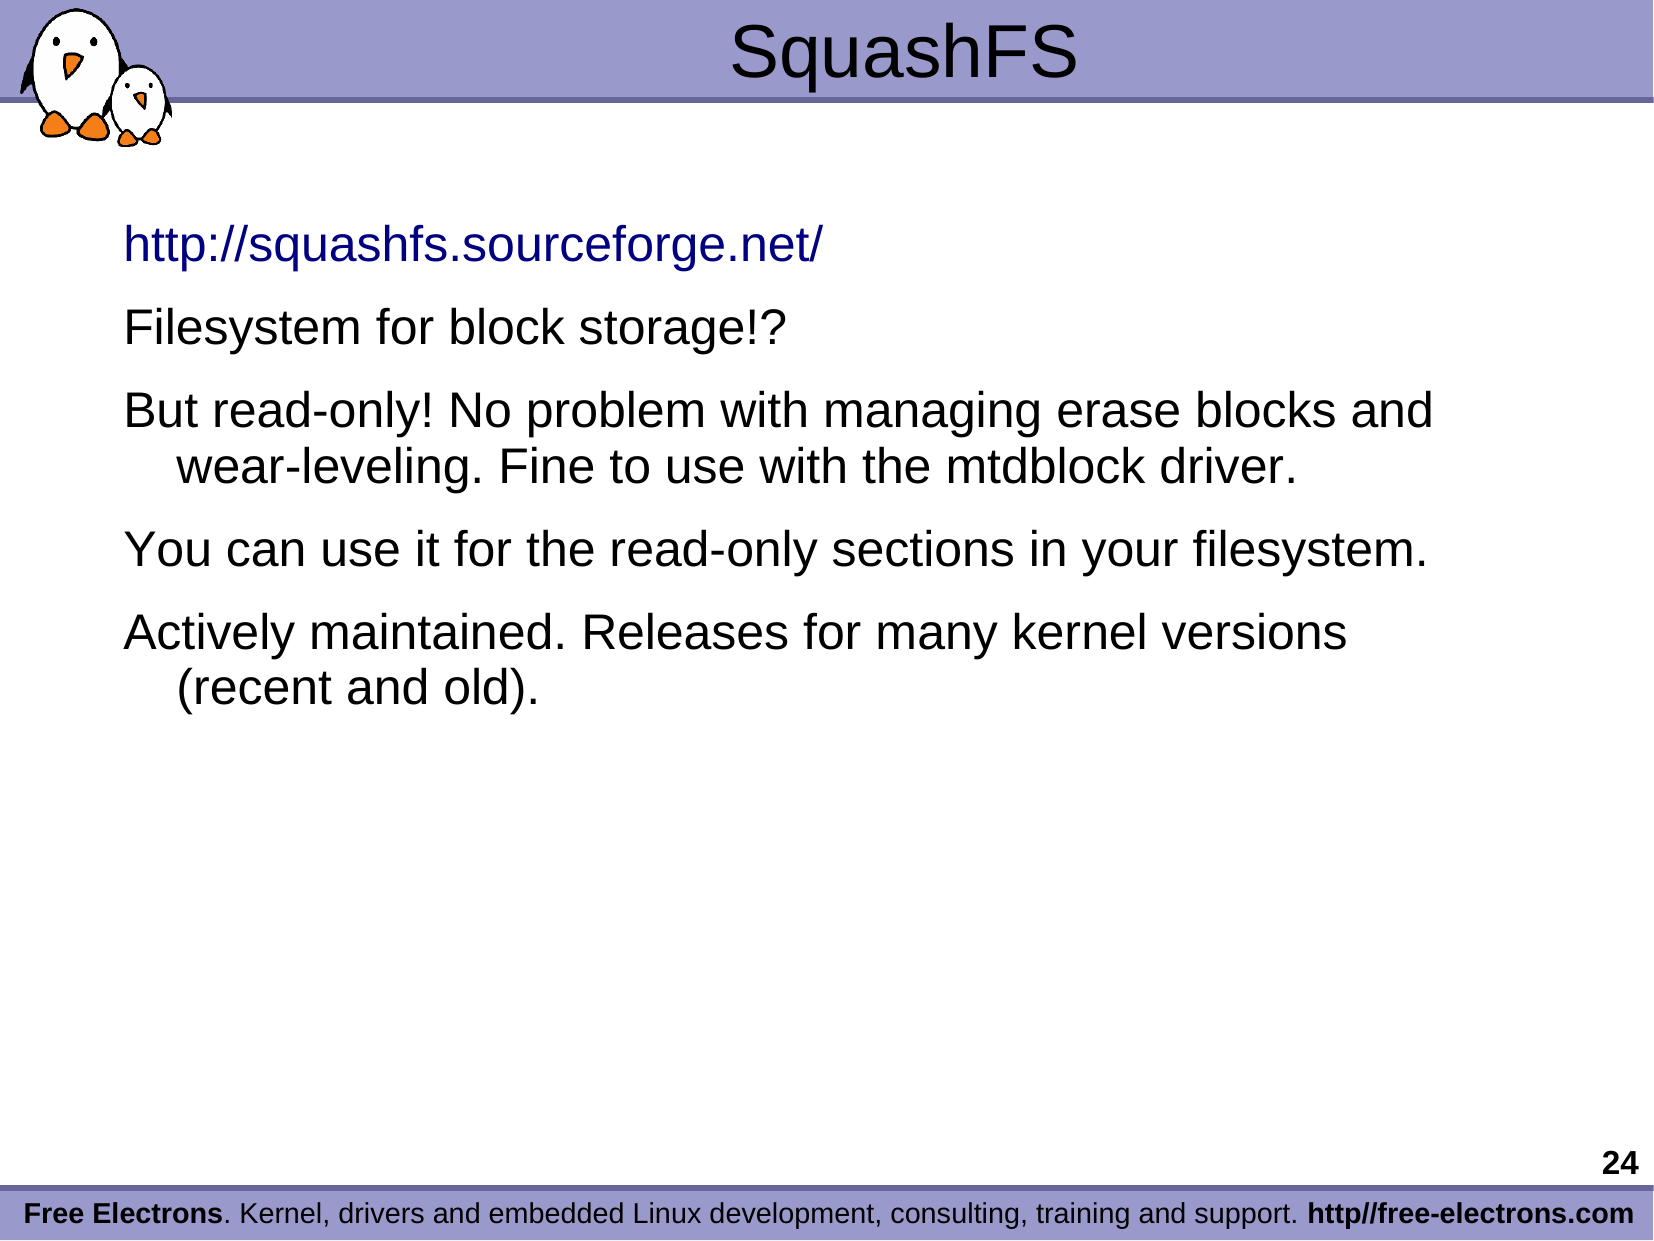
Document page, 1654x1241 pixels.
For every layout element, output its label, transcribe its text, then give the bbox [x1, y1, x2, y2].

picture [20, 8, 172, 147]
title SquashFS [178, 4, 1631, 98]
list http://squashfs.sourceforge.net/ Filesystem for block storage!? But read-only! No problem with managing erase blocks and wear-leveling. Fine to use with the mtdblock driver. You can use it for the read-only sections in your filesystem. Actively maintained. Releases for many kernel versions (recent and old). [105, 216, 1518, 1066]
